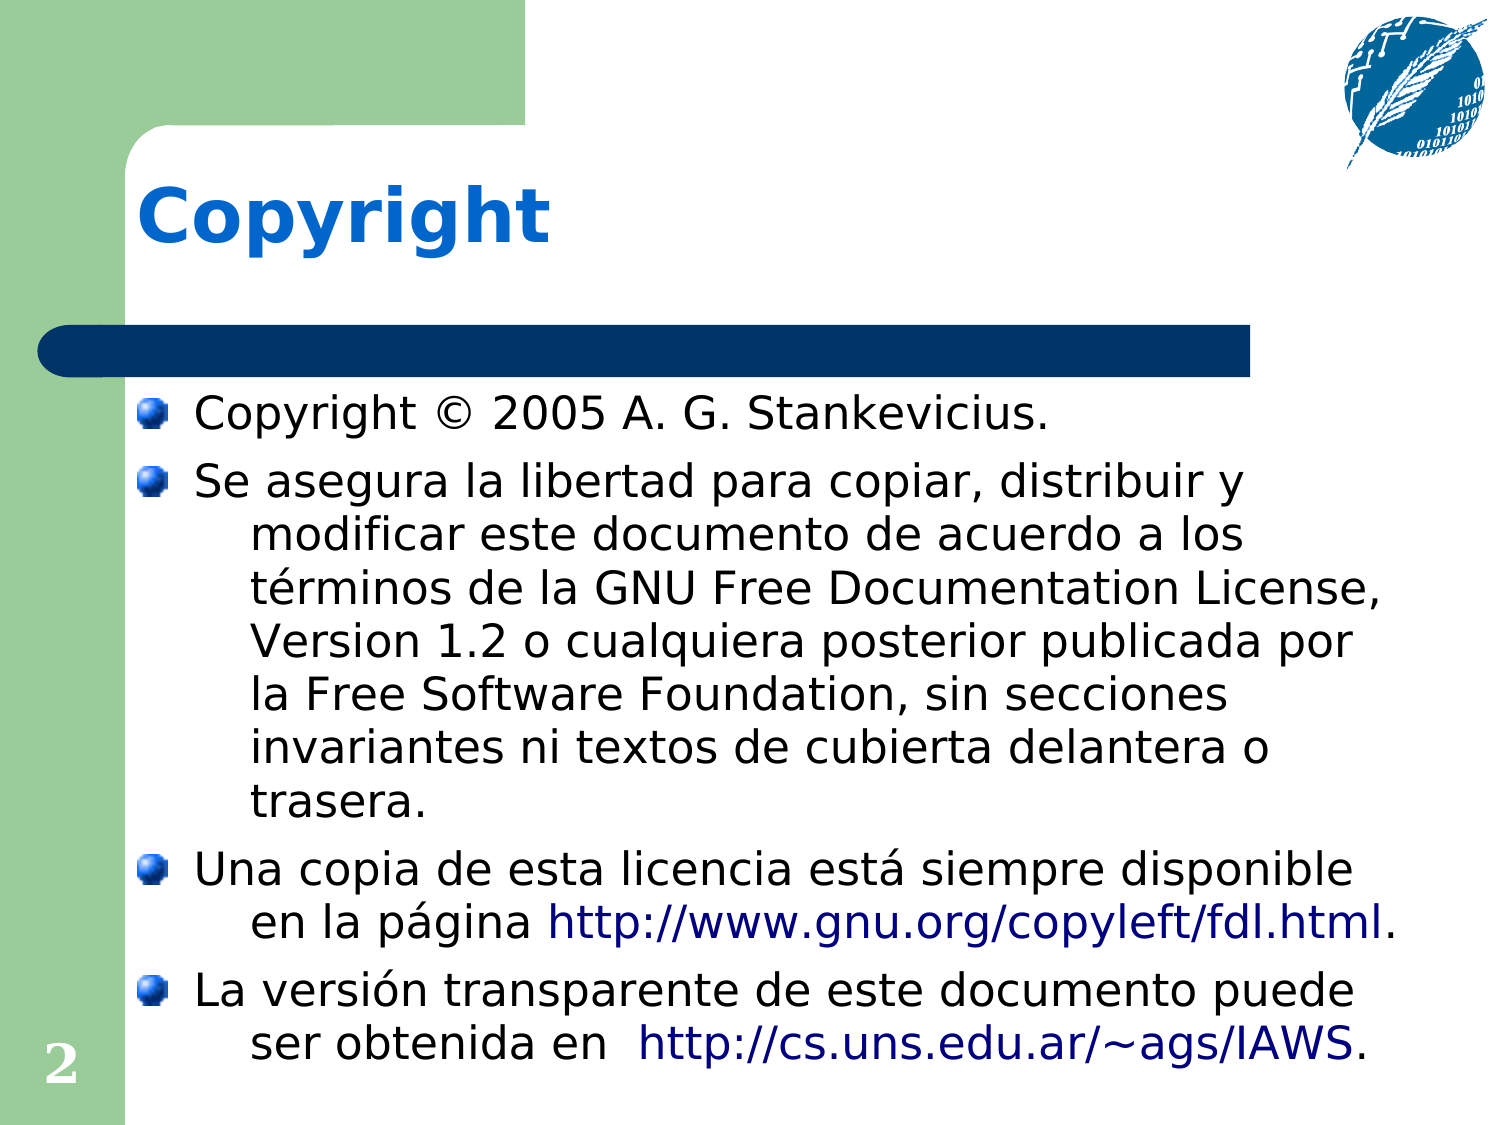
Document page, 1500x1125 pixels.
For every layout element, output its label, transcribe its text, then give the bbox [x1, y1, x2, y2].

picture [1427, 138, 1431, 148]
picture [1433, 139, 1440, 147]
picture [1341, 15, 1487, 172]
picture [1436, 127, 1450, 136]
title Copyright [136, 136, 1413, 301]
list Copyright © 2005 A. G. Stankevicius. Se asegura la libertad para copiar, distribuir y modificar este documento de acuerdo a los términos de la GNU Free Documentation License, Version 1.2 o cualquiera posterior publicada por la Free Software Foundation, sin secciones invariantes ni textos de cubierta delantera o trasera. Una copia de esta licencia está siempre disponible en la página http://www.gnu.org/copyleft/fdl.html. La versión transparente de este documento puede ser obtenida en http://cs.uns.edu.ar/~ags/IAWS. [137, 387, 1400, 1045]
picture [1416, 140, 1425, 149]
